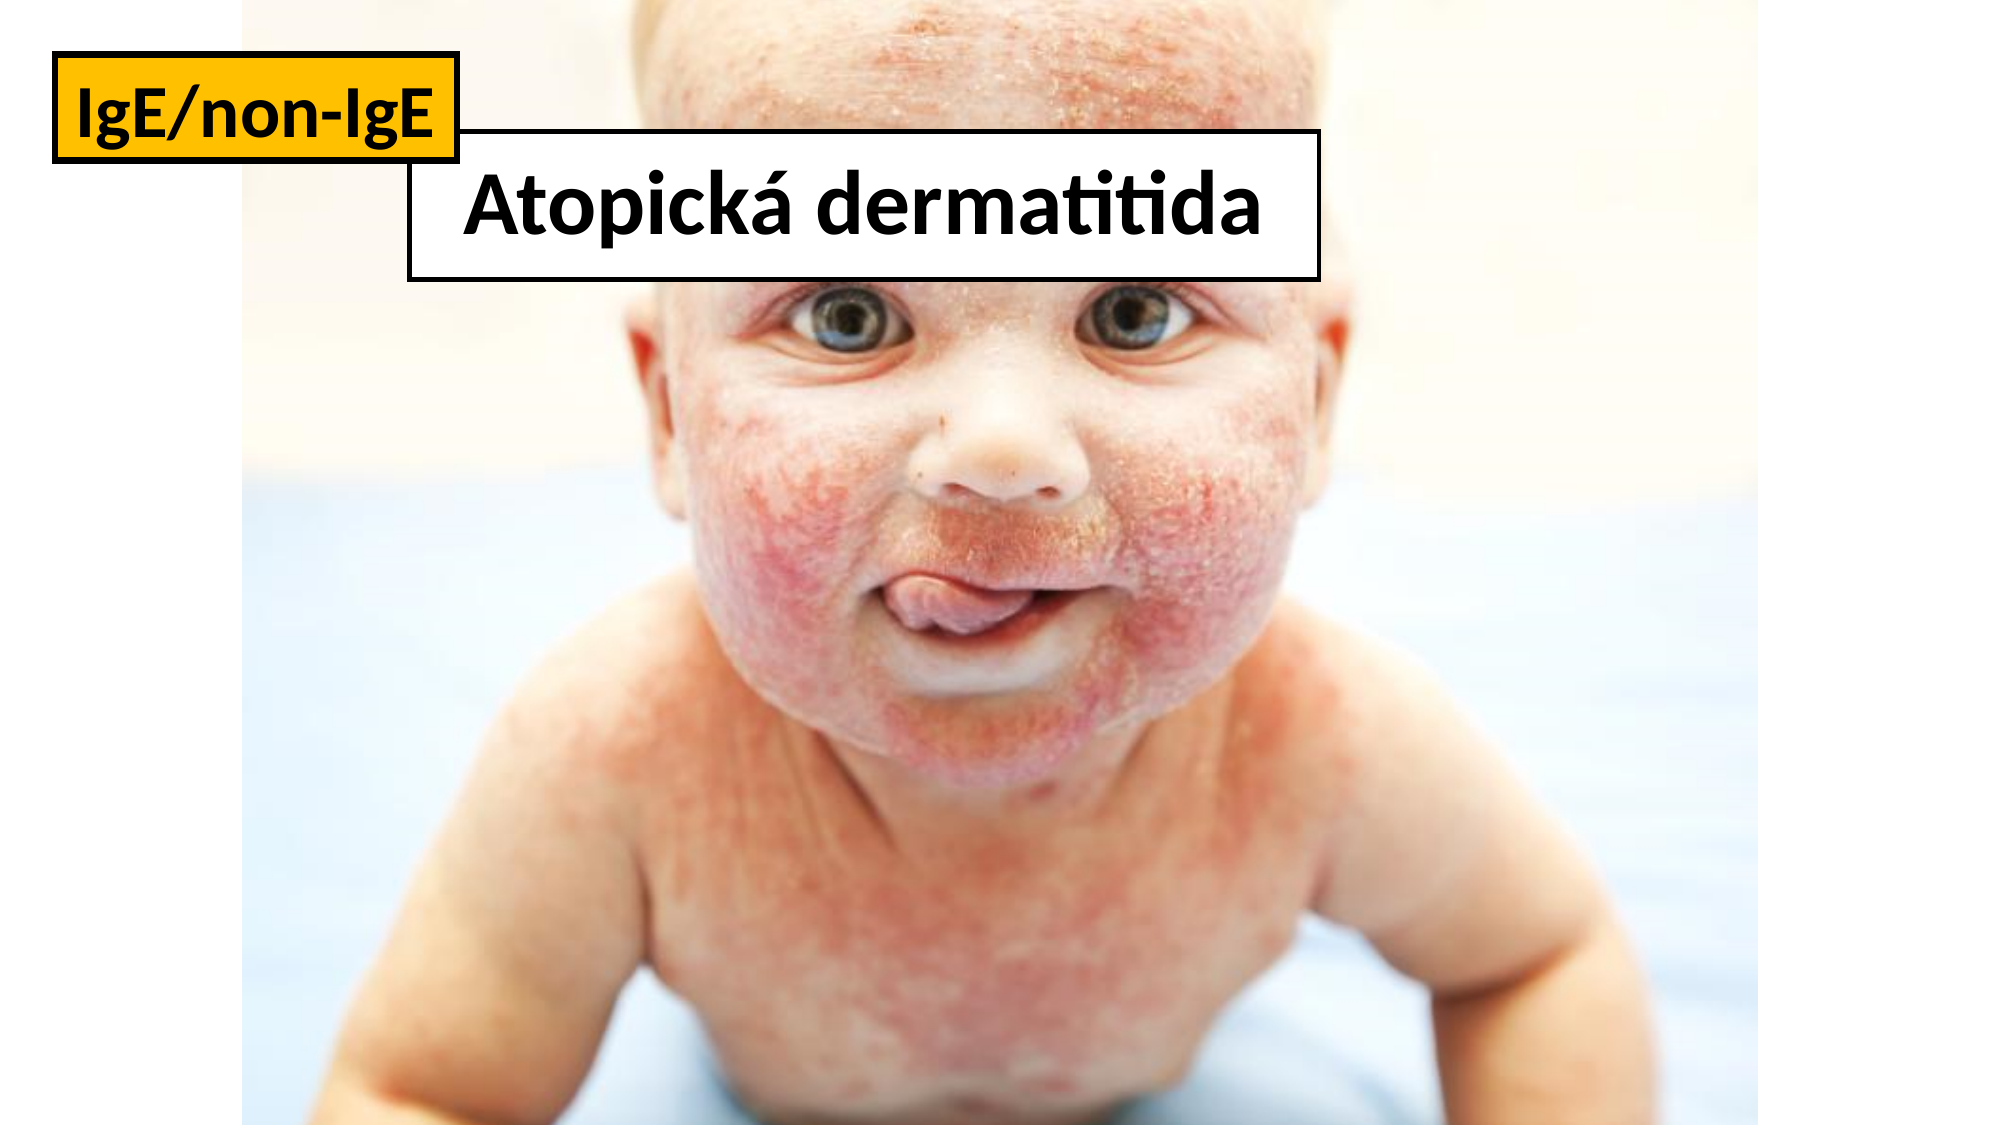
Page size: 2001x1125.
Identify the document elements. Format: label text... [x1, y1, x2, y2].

picture [242, 0, 1758, 1125]
text_box IgE/non-IgE [55, 54, 457, 161]
text_box Atopická dermatitida [409, 131, 1319, 280]
